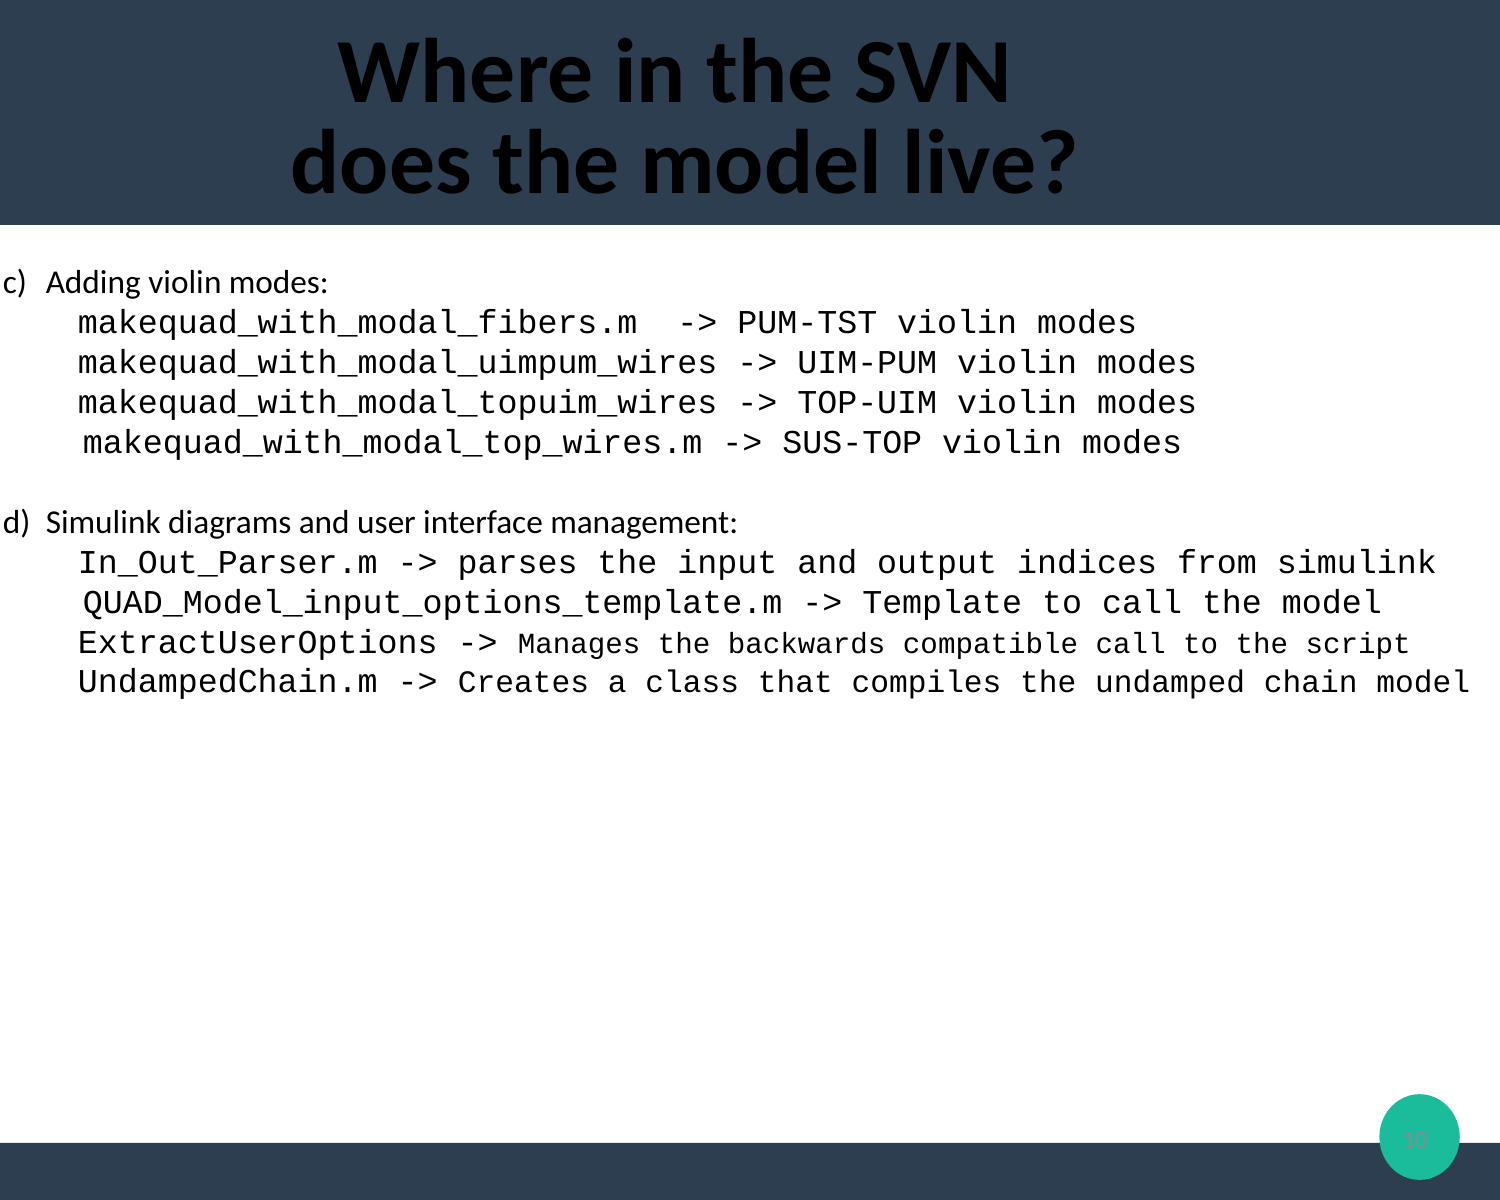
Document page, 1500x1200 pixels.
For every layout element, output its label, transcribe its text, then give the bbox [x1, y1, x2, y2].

text_box Adding violin modes: makequad_with_modal_fibers.m -> PUM-TST violin modes makequad_with_modal_uimpum_wires -> UIM-PUM violin modes makequad_with_modal_topuim_wires -> TOP-UIM violin modes makequad_with_modal_top_wires.m -> SUS-TOP violin modes Simulink diagrams and user interface management: In_Out_Parser.m -> parses the input and output indices from simulink QUAD_Model_input_options_template.m -> Template to call the model ExtractUserOptions -> Manages the backwards compatible call to the script UndampedChain.m -> Creates a class that compiles the undamped chain model [0, 253, 1489, 708]
title Where in the SVN does the model live? [275, 25, 1500, 225]
slide_number <number> [1092, 1106, 1443, 1171]
